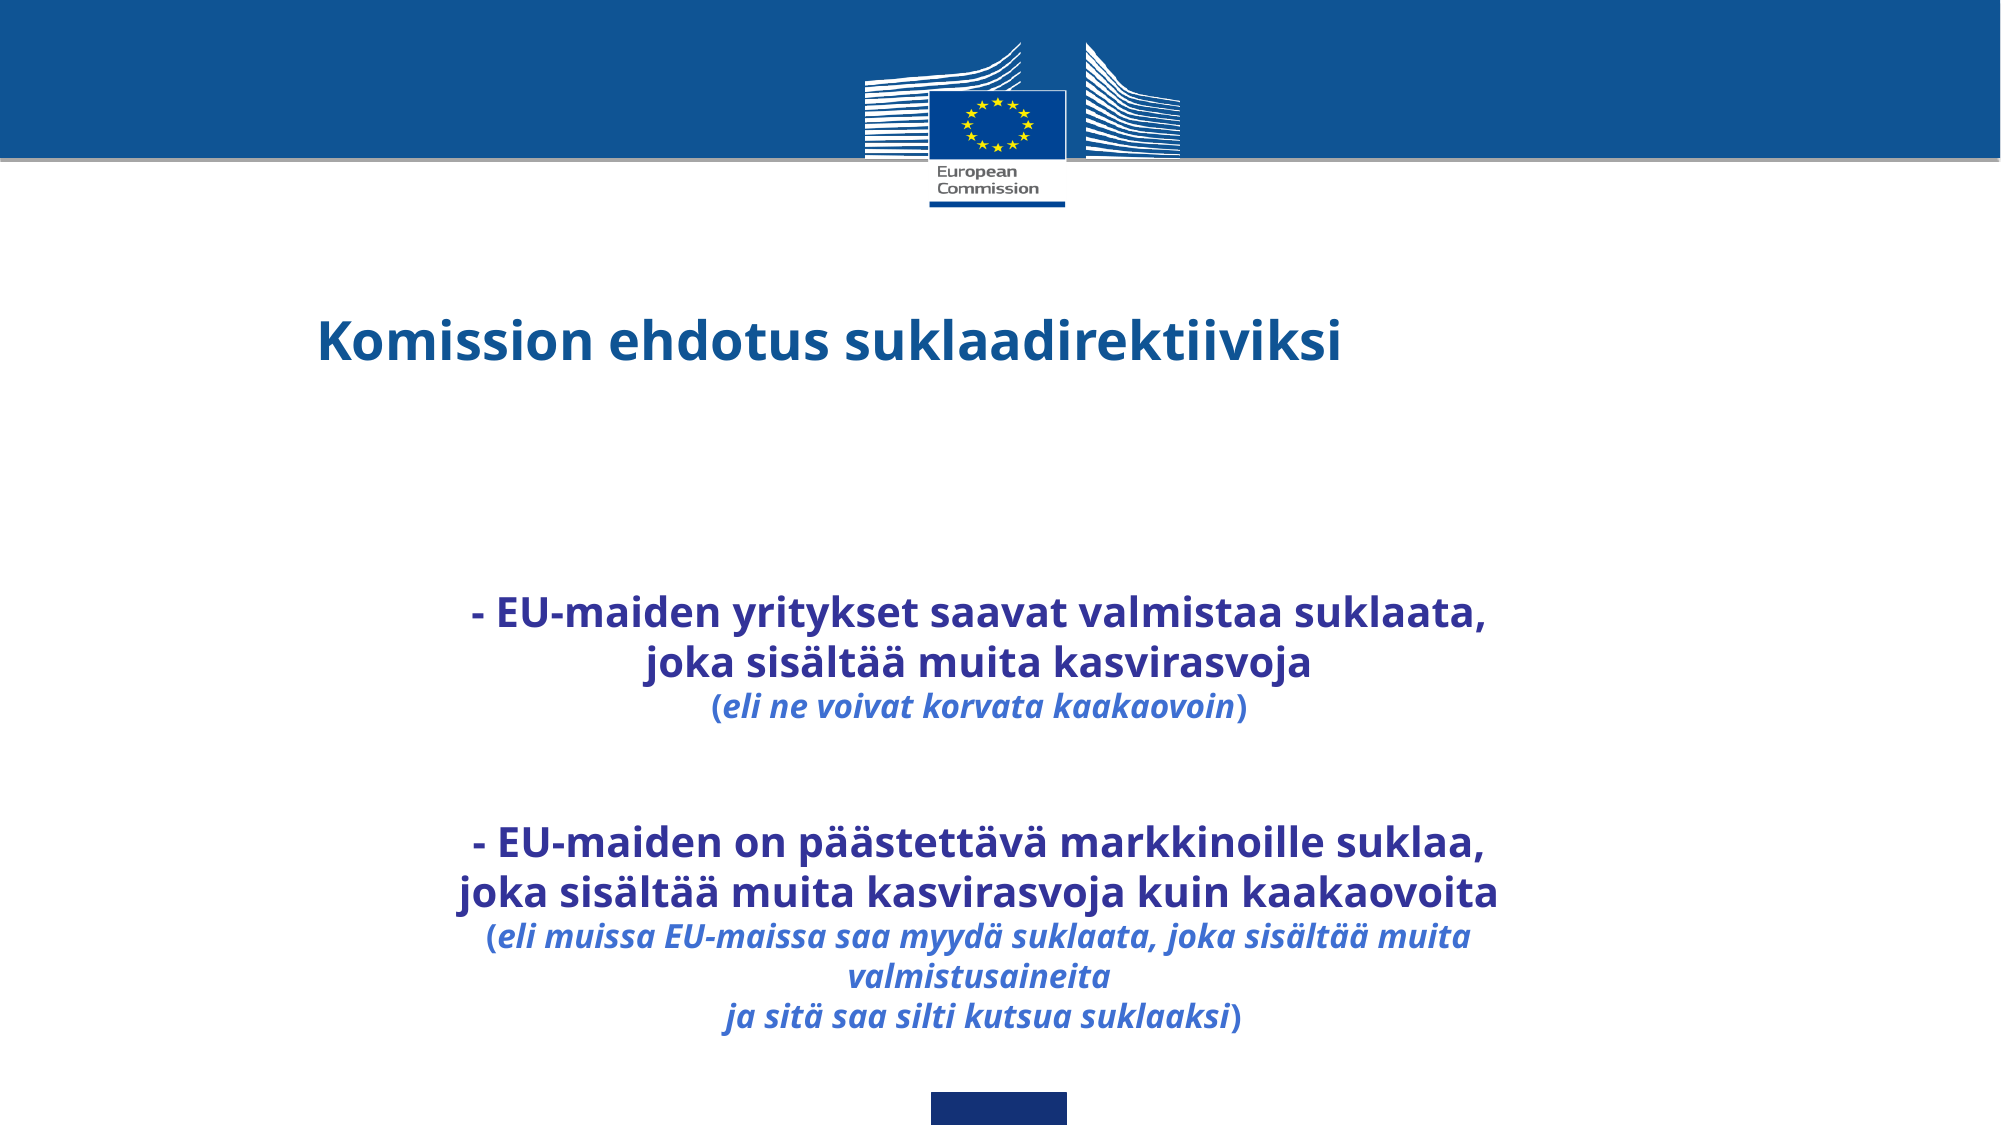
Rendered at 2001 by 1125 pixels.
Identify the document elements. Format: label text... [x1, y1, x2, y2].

text_box Komission ehdotus suklaadirektiiviksi [301, 245, 1520, 433]
text_box - EU-maiden yritykset saavat valmistaa suklaata, joka sisältää muita kasvirasvoja (eli ne voivat korvata kaakaovoin) - EU-maiden on päästettävä markkinoille suklaa, joka sisältää muita kasvirasvoja kuin kaakaovoita (eli muissa EU-maissa saa myydä suklaata, joka sisältää muita valmistusaineita ja sitä saa silti kutsua suklaaksi) [279, 442, 1621, 1106]
